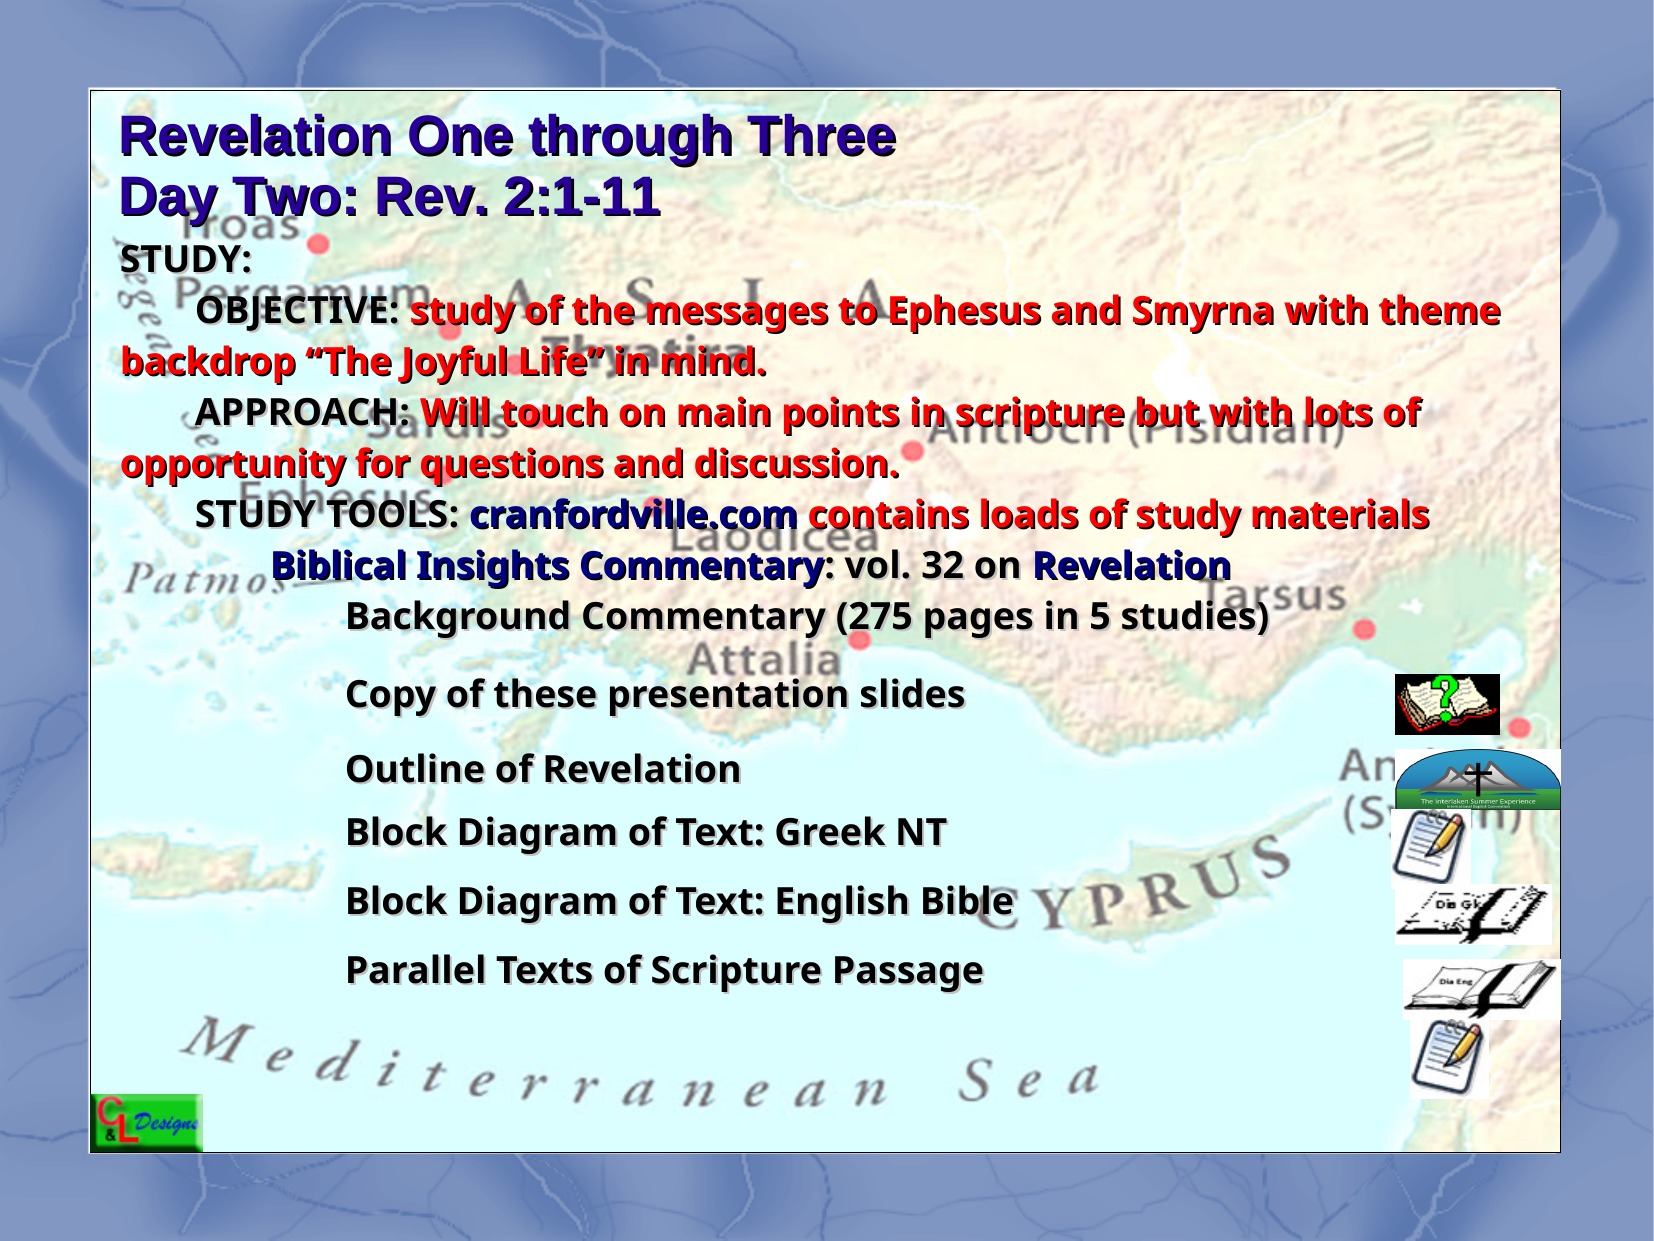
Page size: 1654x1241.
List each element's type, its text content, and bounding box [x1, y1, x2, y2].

picture [1395, 674, 1500, 736]
text_box STUDY: OBJECTIVE: study of the messages to Ephesus and Smyrna with theme backdrop “The Joyful Life” in mind. APPROACH: Will touch on main points in scripture but with lots of opportunity for questions and discussion. STUDY TOOLS: cranfordville.com contains loads of study materials Biblical Insights Commentary: vol. 32 on Revelation Background Commentary (275 pages in 5 studies) Copy of these presentation slides Outline of Revelation Block Diagram of Text: Greek NT Block Diagram of Text: English Bible Parallel Texts of Scripture Passage [105, 224, 1546, 1241]
picture [0, 0, 1654, 1241]
title Revelation One through Three Day Two: Rev. 2:1-11 [118, 90, 1536, 224]
